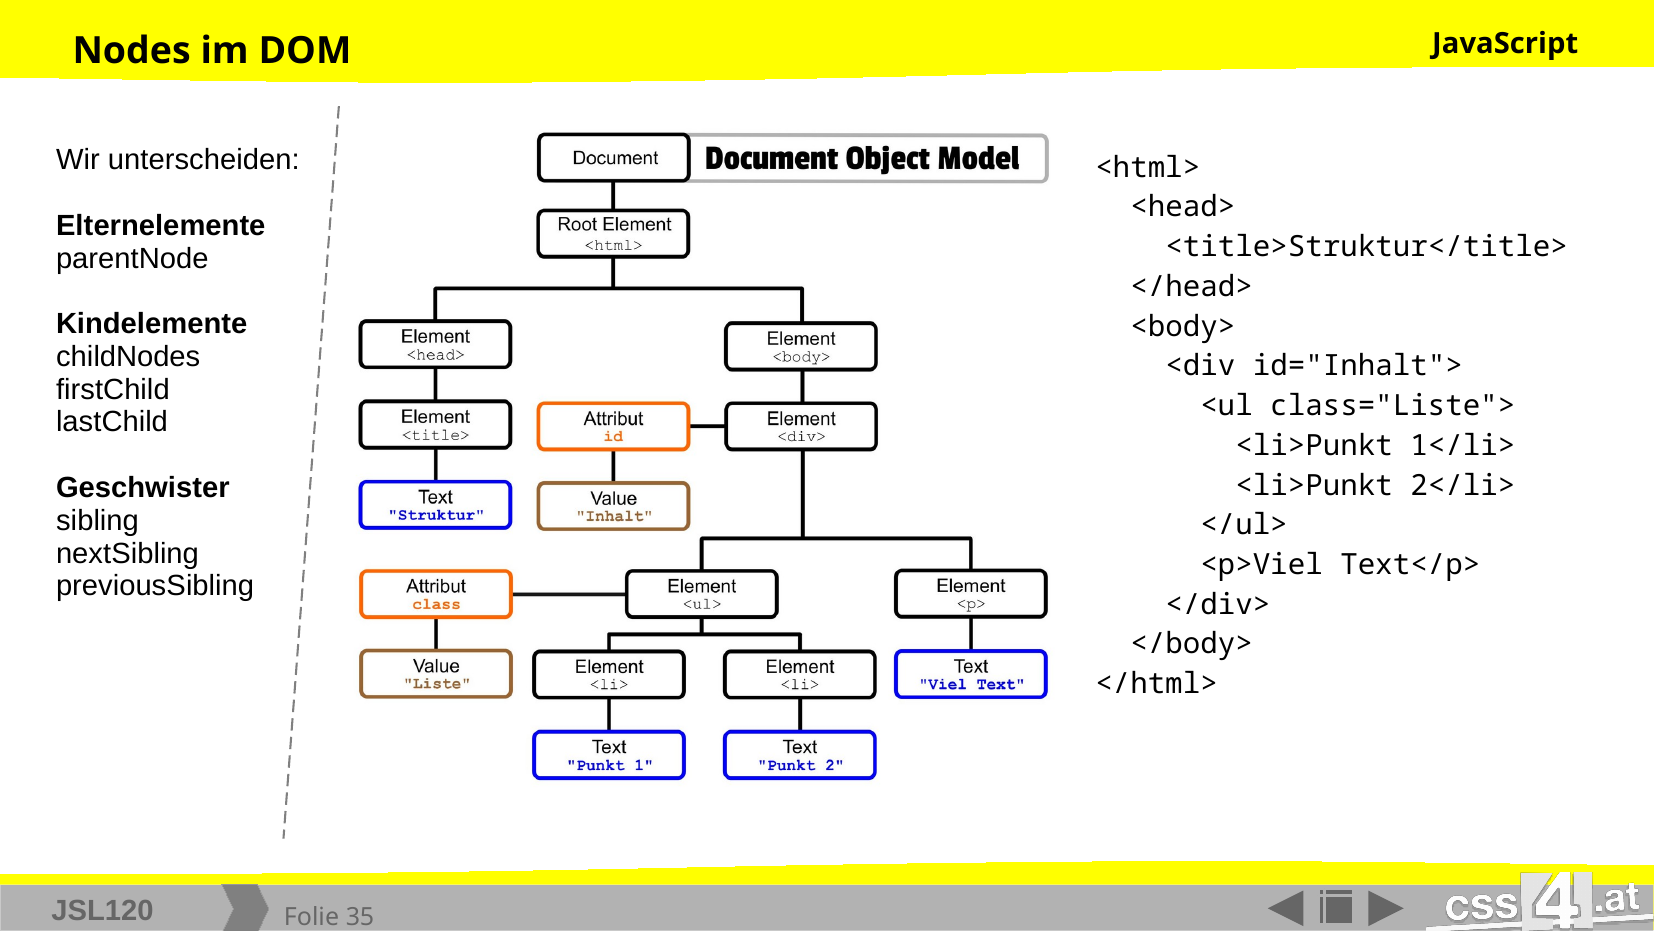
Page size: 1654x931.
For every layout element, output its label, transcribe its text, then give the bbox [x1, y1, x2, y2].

text_box JSL120 [36, 886, 209, 931]
text_box JavaScript [1417, 15, 1607, 60]
picture [1426, 872, 1654, 931]
text_box <html> <head> <title>Struktur</title> </head> <body> <div id="Inhalt"> <ul class="Liste"> <li>Punkt 1</li> <li>Punkt 2</li> </ul> <p>Viel Text</p> </div> </body> </html> [1080, 138, 1601, 592]
text_box [0, 0, 1654, 83]
text_box Wir unterscheiden: Elternelemente parentNode Kindelemente childNodes firstChild lastChild Geschwister sibling nextSibling previousSibling [41, 135, 337, 727]
text_box [0, 861, 1654, 931]
text_box Folie <Foliennummer> [269, 891, 542, 931]
picture [338, 106, 1069, 803]
text_box Nodes im DOM [57, 16, 469, 69]
